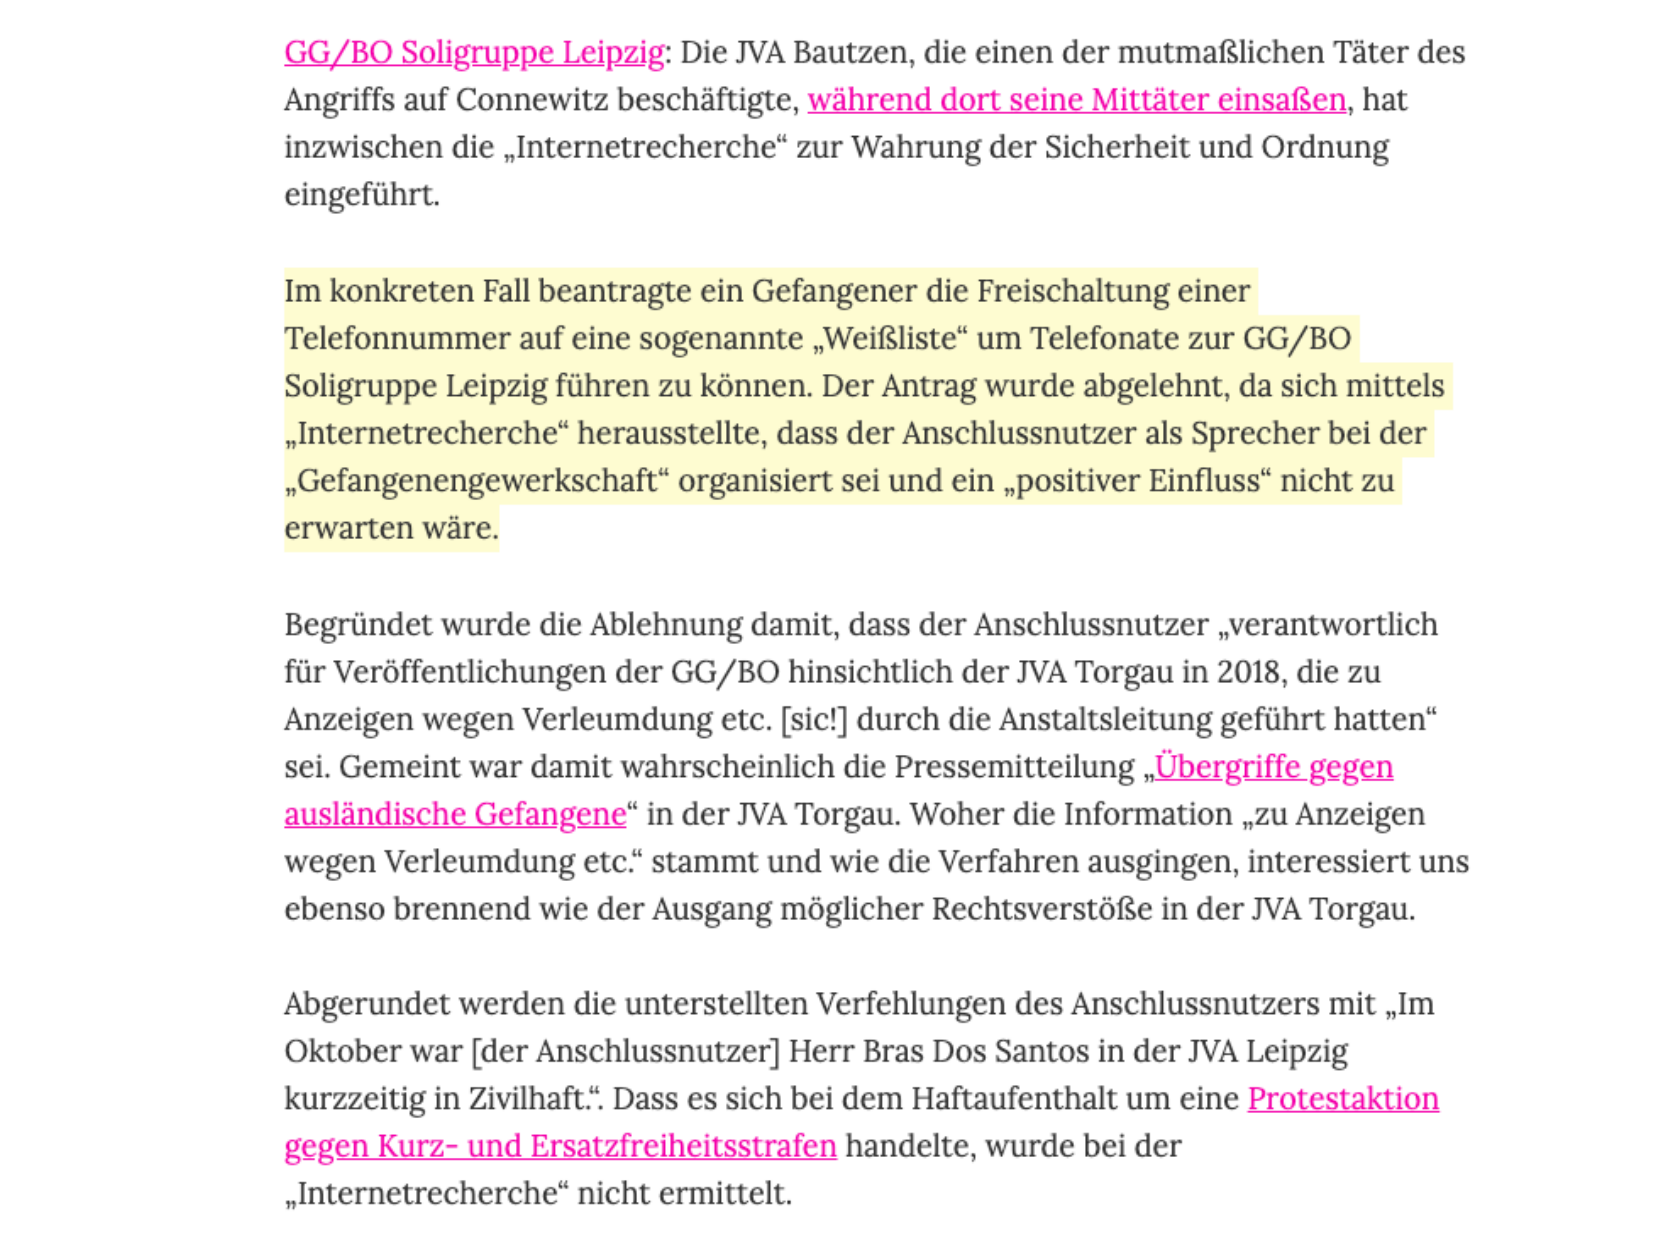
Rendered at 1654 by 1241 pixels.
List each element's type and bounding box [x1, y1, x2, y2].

picture [244, 9, 1494, 1223]
